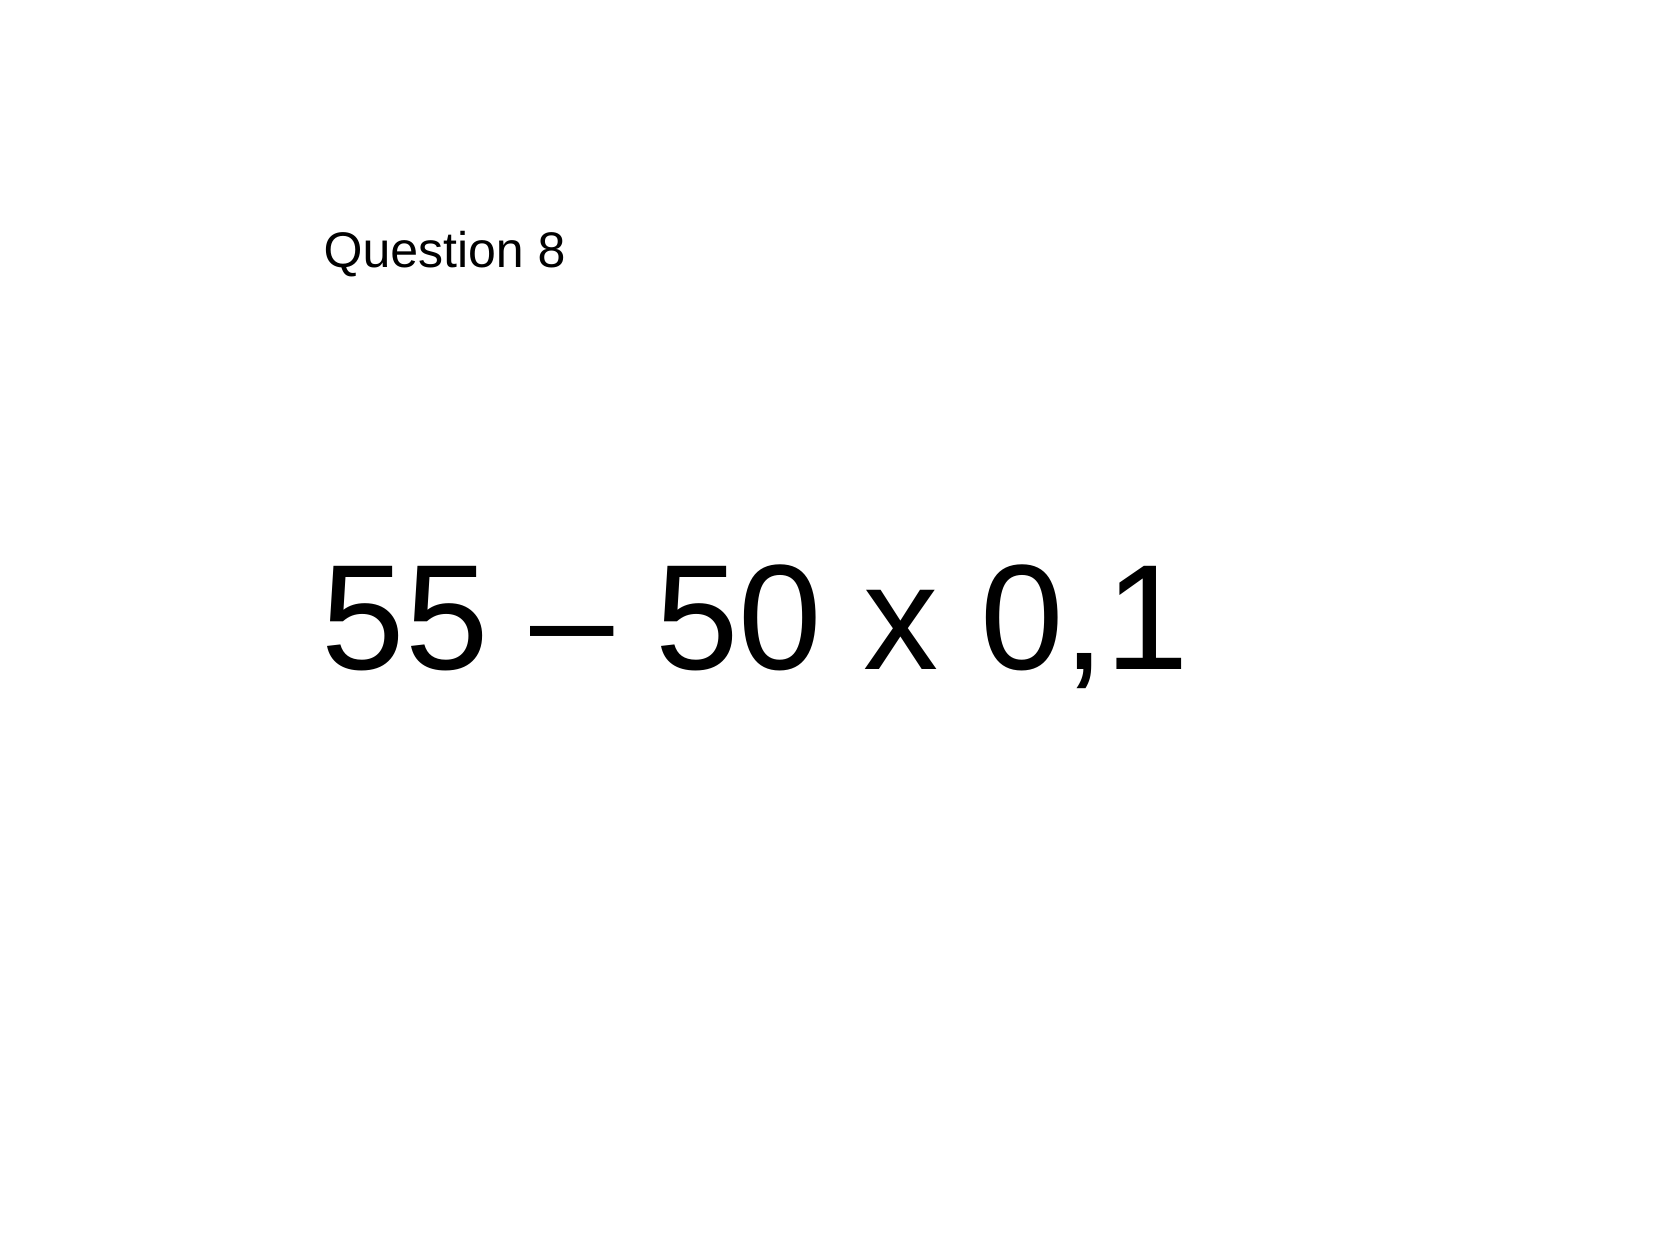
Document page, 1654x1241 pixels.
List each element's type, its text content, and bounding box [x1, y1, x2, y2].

text_box 55 – 50 x 0,1 [307, 526, 1247, 709]
text_box Question 8 [309, 214, 581, 286]
